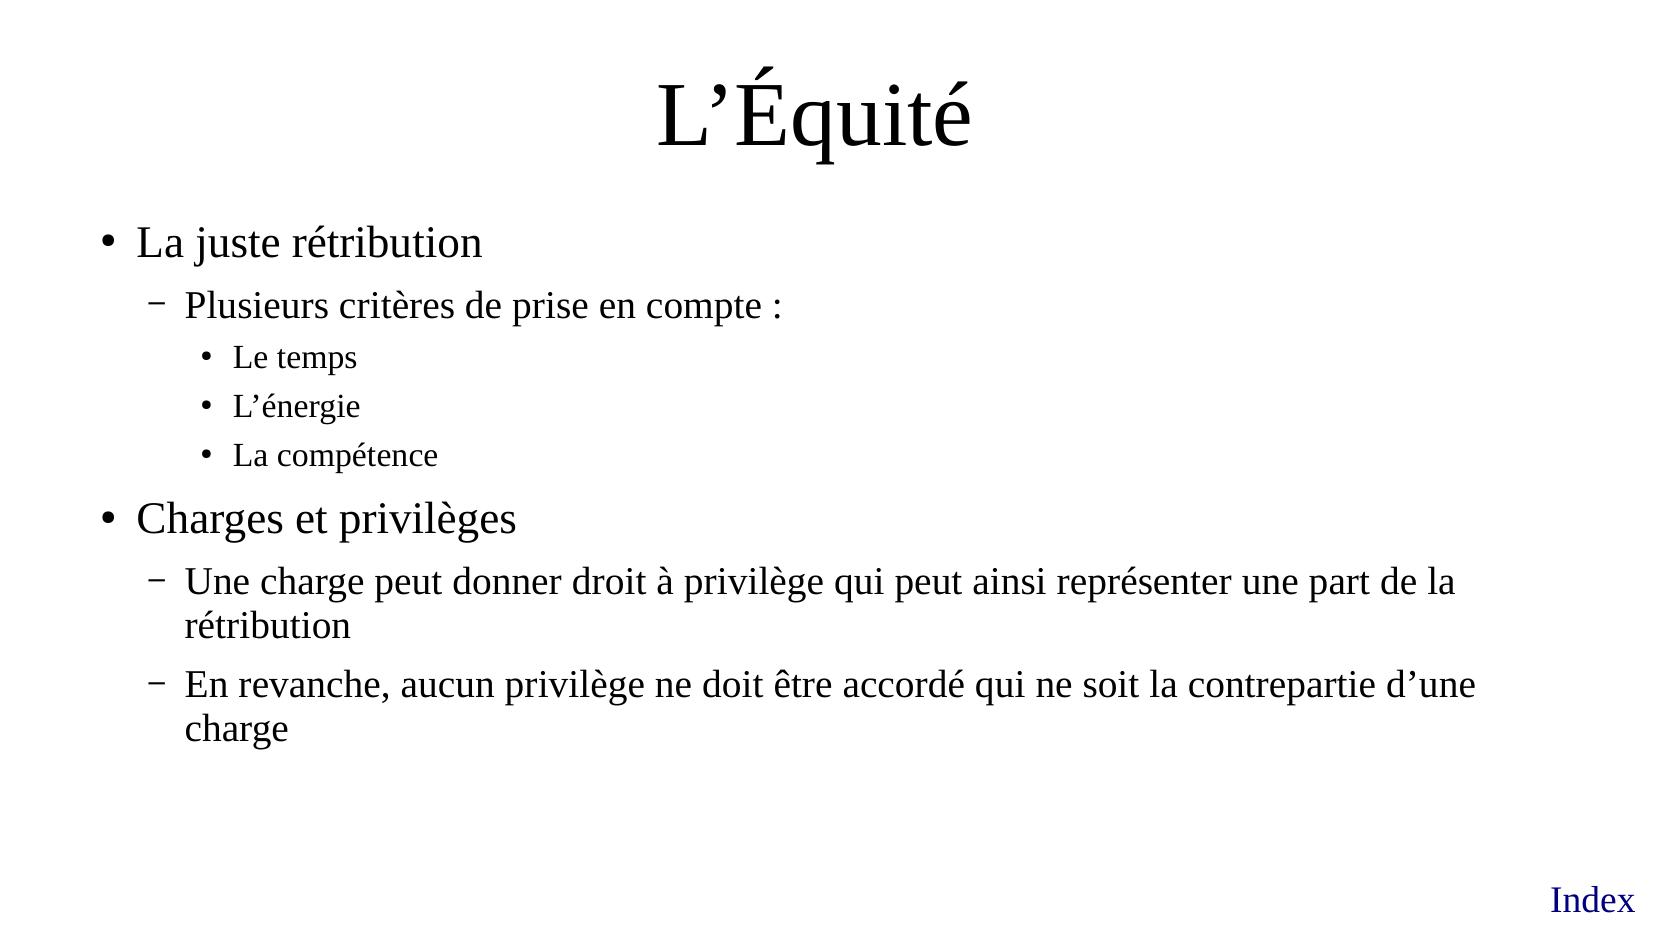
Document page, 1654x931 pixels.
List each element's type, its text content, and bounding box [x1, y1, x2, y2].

list La juste rétribution Plusieurs critères de prise en compte : Le temps L’énergie La compétence Charges et privilèges Une charge peut donner droit à privilège qui peut ainsi représenter une part de la rétribution En revanche, aucun privilège ne doit être accordé qui ne soit la contrepartie d’une charge [88, 217, 1577, 757]
title L’Équité [82, 24, 1571, 205]
